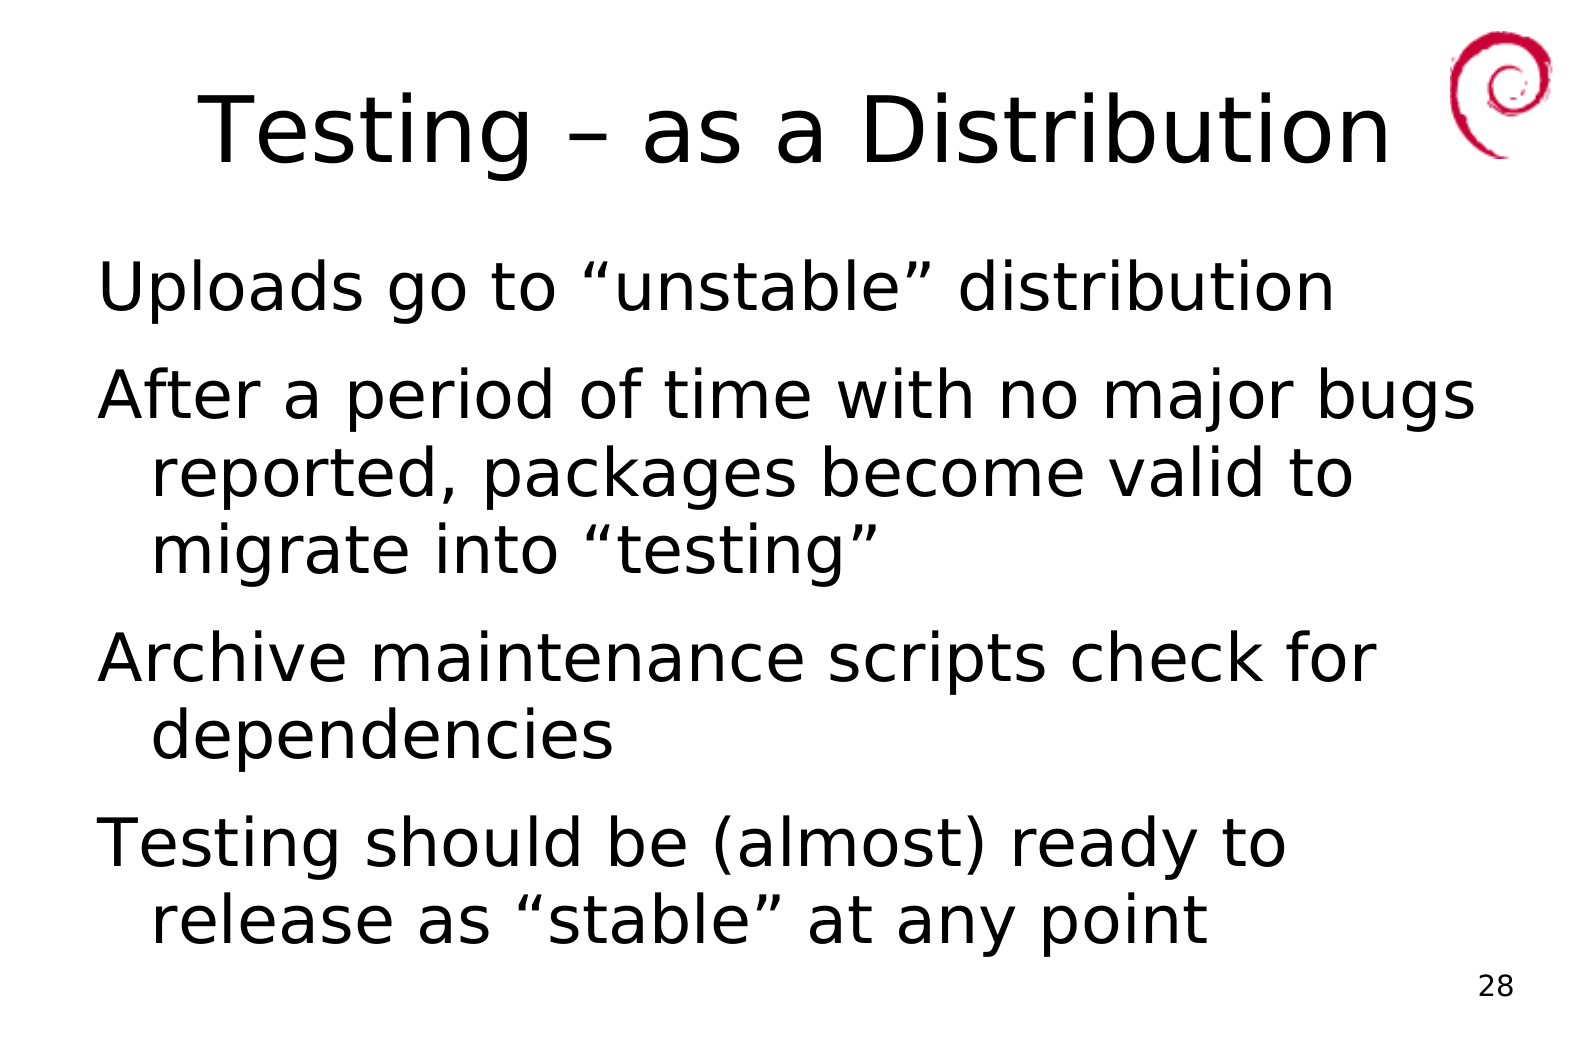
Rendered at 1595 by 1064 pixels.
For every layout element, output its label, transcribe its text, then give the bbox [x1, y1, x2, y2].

picture [1450, 31, 1555, 159]
list Uploads go to “unstable” distribution After a period of time with no major bugs reported, packages become valid to migrate into “testing” Archive maintenance scripts check for dependencies Testing should be (almost) ready to release as “stable” at any point [79, 248, 1515, 960]
title Testing – as a Distribution [79, 42, 1515, 221]
